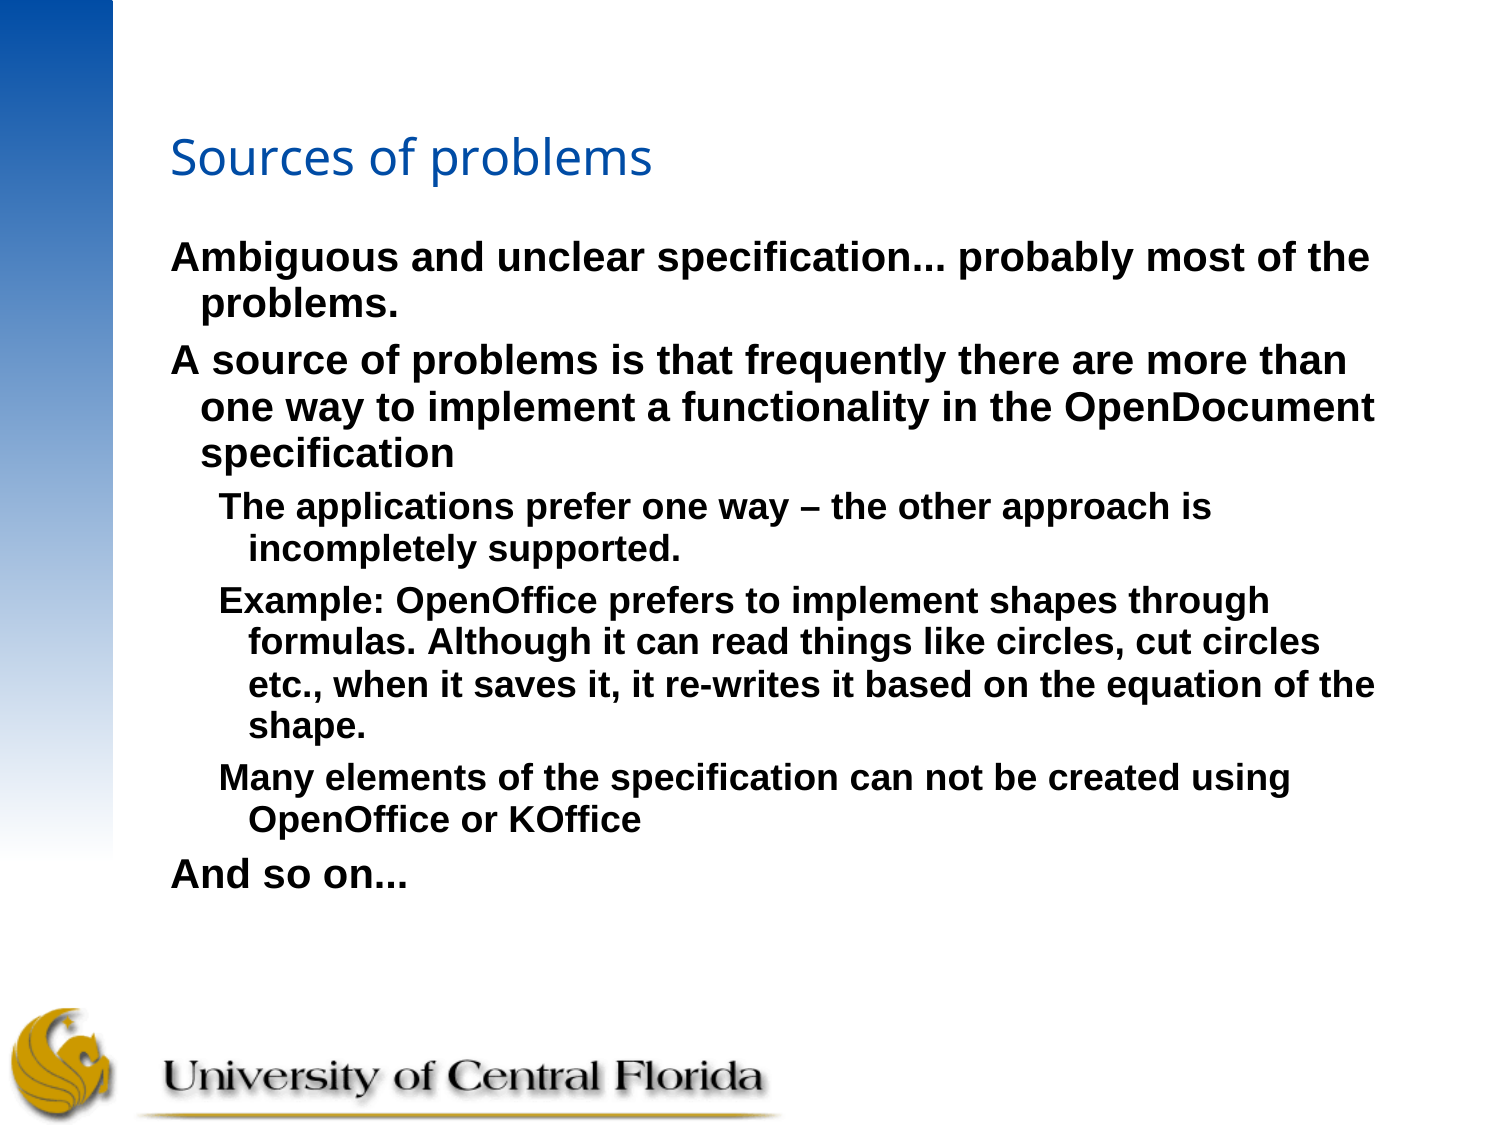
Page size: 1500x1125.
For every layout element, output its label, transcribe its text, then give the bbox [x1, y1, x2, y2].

picture [0, 998, 124, 1125]
list Ambiguous and unclear specification... probably most of the problems. A source of problems is that frequently there are more than one way to implement a functionality in the OpenDocument specification The applications prefer one way – the other approach is incompletely supported. Example: OpenOffice prefers to implement shapes through formulas. Although it can read things like circles, cut circles etc., when it saves it, it re-writes it based on the equation of the shape. Many elements of the specification can not be created using OpenOffice or KOffice And so on... [170, 233, 1387, 976]
title Sources of problems [170, 95, 1386, 220]
picture [131, 1023, 792, 1125]
